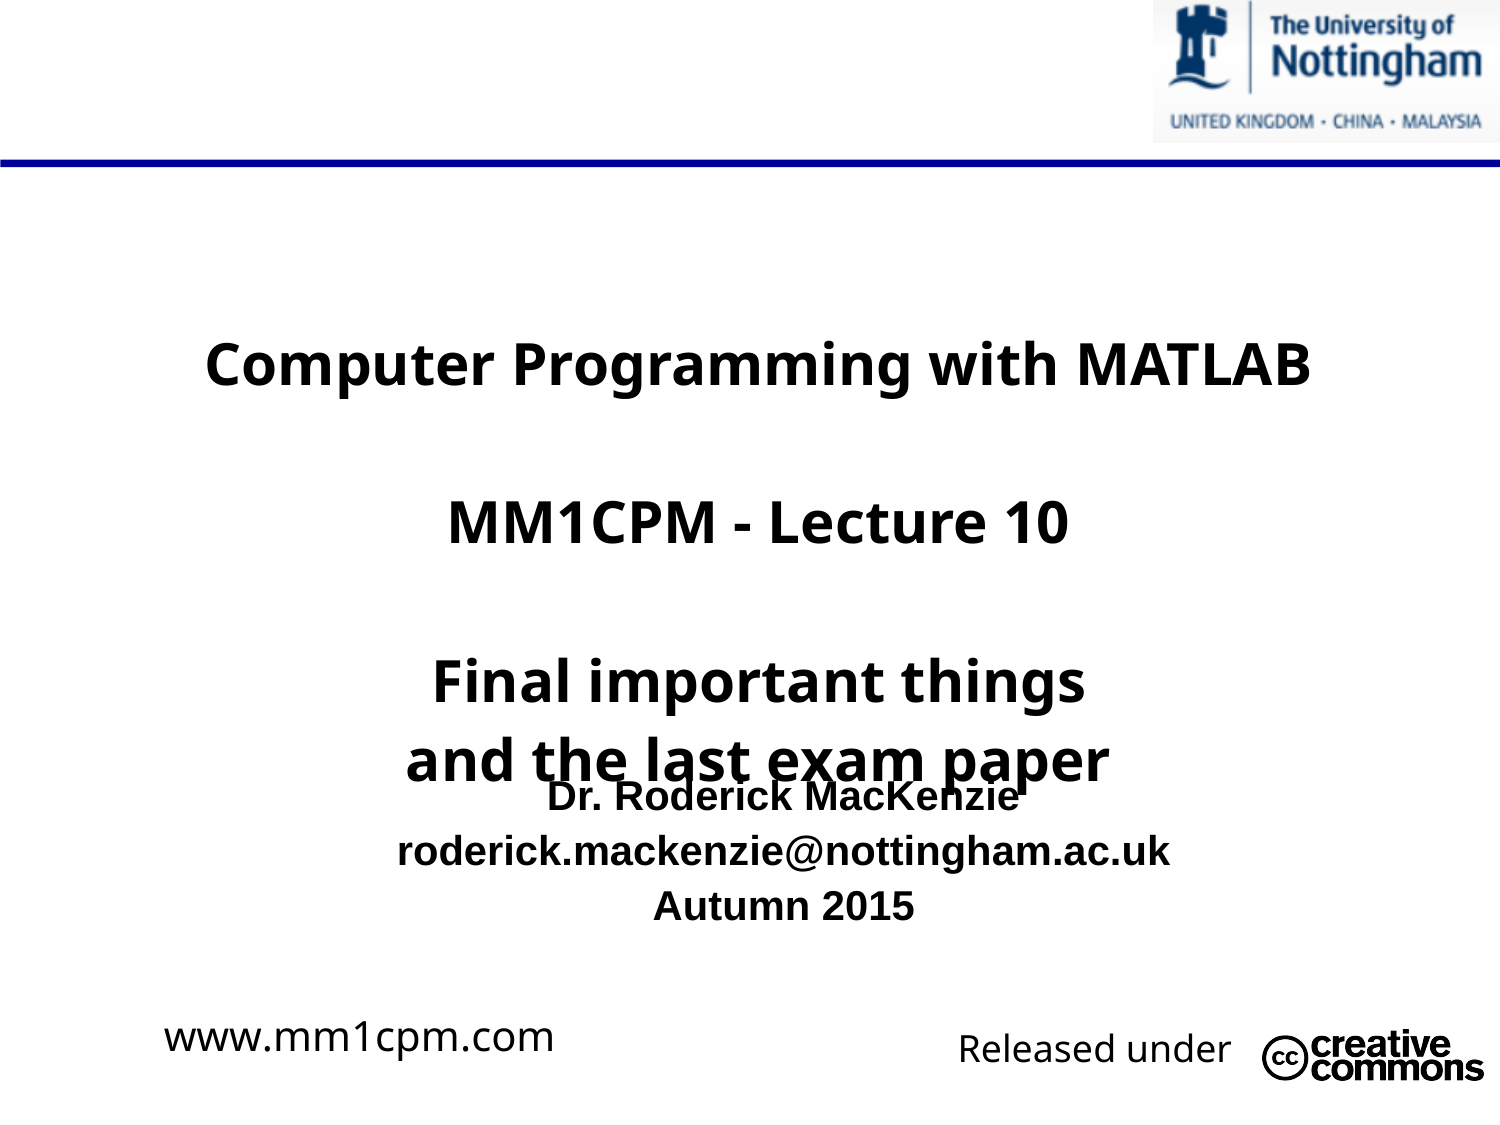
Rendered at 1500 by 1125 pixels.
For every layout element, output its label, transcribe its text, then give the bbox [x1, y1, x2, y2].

picture [1301, 1029, 1484, 1081]
subtitle Dr. Roderick MacKenzie roderick.mackenzie@nottingham.ac.uk Autumn 2015 [79, 772, 1488, 929]
text_box Released under [942, 1017, 1301, 1090]
text_box www.mm1cpm.com [148, 1002, 931, 1078]
picture [1153, 0, 1500, 143]
title Computer Programming with MATLAB MM1CPM - Lecture 10 Final important things and the last exam paper [9, 322, 1500, 730]
